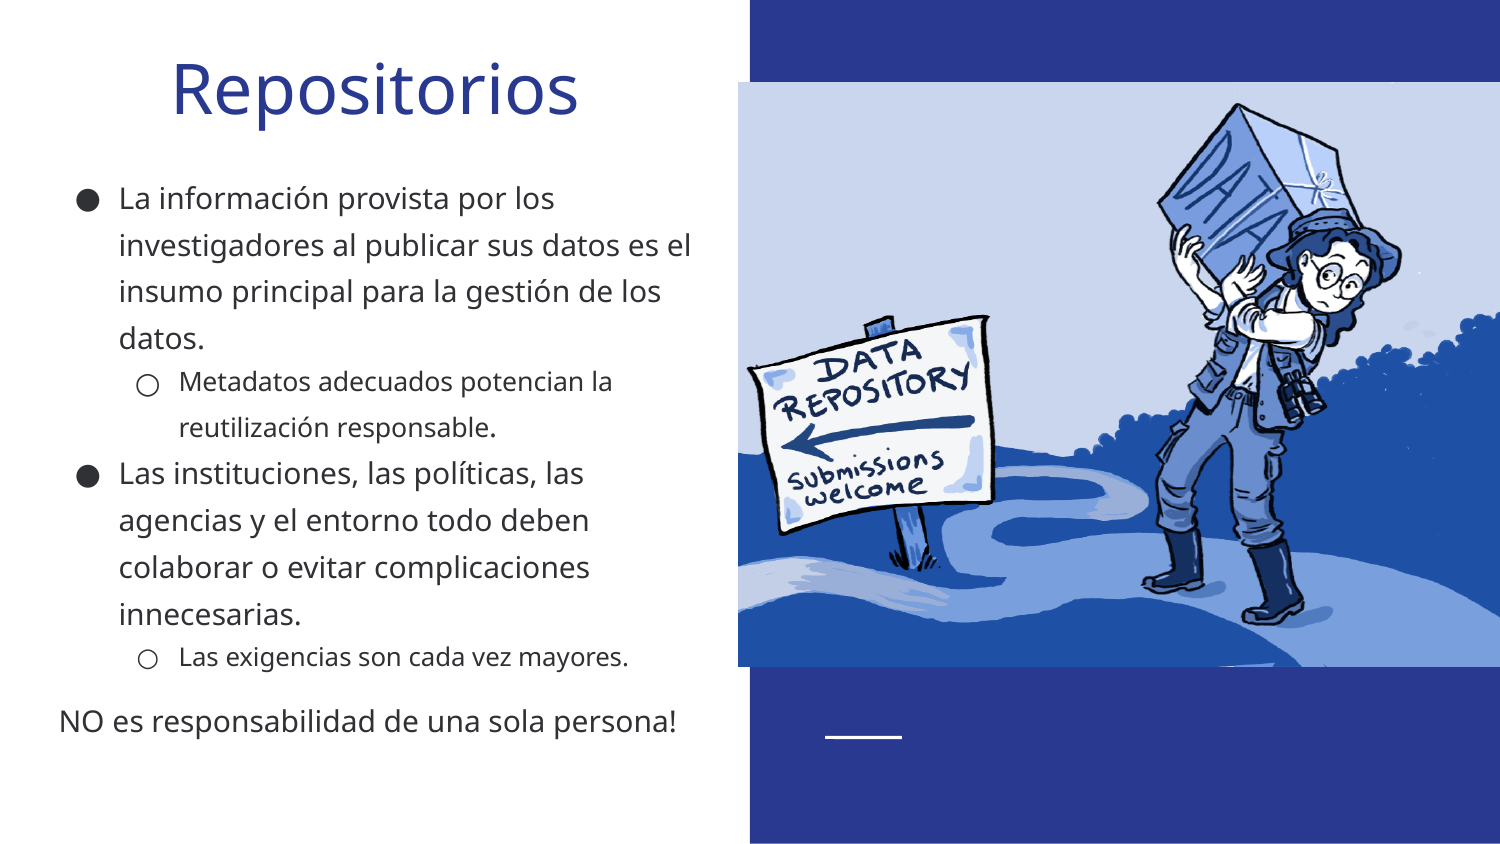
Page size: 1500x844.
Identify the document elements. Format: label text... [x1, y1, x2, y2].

subtitle La información provista por los investigadores al publicar sus datos es el insumo principal para la gestión de los datos. Metadatos adecuados potencian la reutilización responsable. Las instituciones, las políticas, las agencias y el entorno todo deben colaborar o evitar complicaciones innecesarias. Las exigencias son cada vez mayores. NO es responsabilidad de una sola persona! [43, 156, 708, 789]
picture [738, 82, 1500, 667]
title Repositorios [43, 24, 708, 151]
